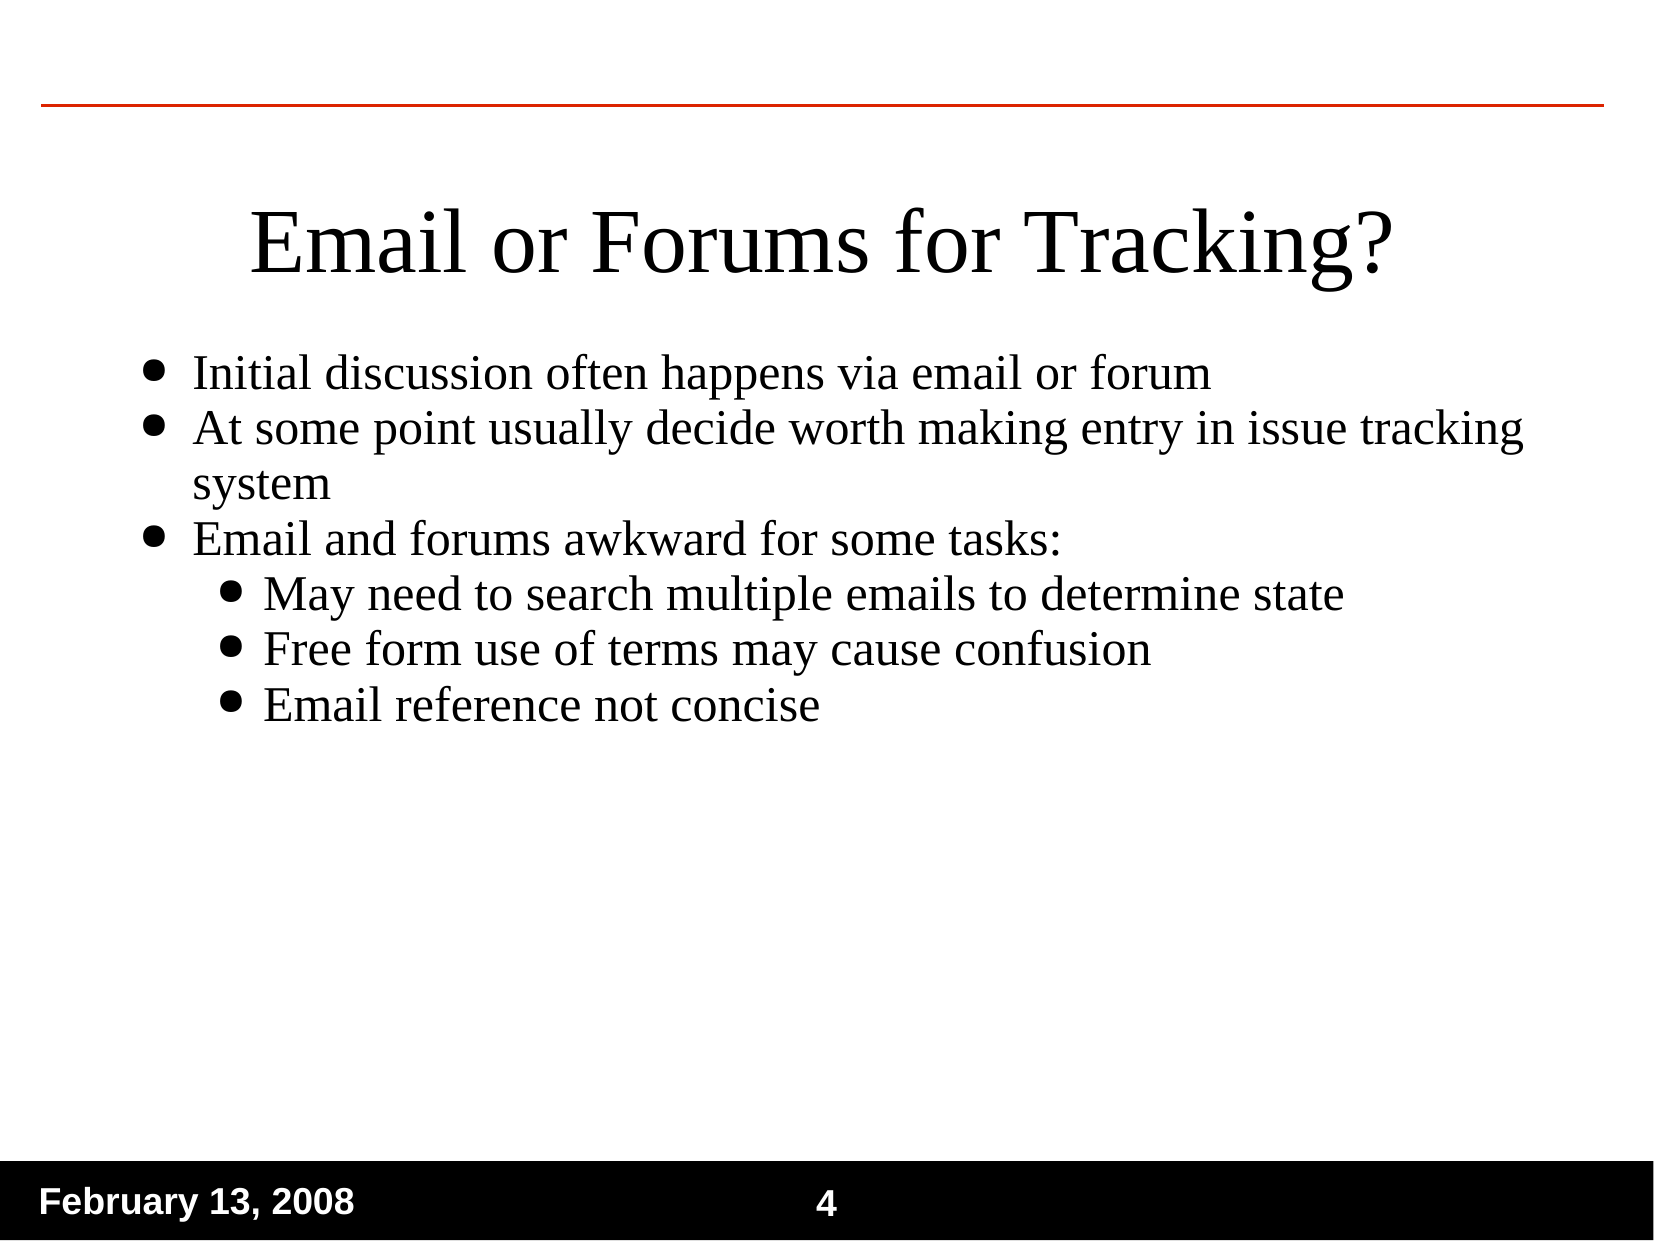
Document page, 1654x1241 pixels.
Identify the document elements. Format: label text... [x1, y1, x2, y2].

title Email or Forums for Tracking? [117, 137, 1530, 346]
list Initial discussion often happens via email or forum At some point usually decide worth making entry in issue tracking system Email and forums awkward for some tasks: May need to search multiple emails to determine state Free form use of terms may cause confusion Email reference not concise [121, 344, 1534, 1127]
